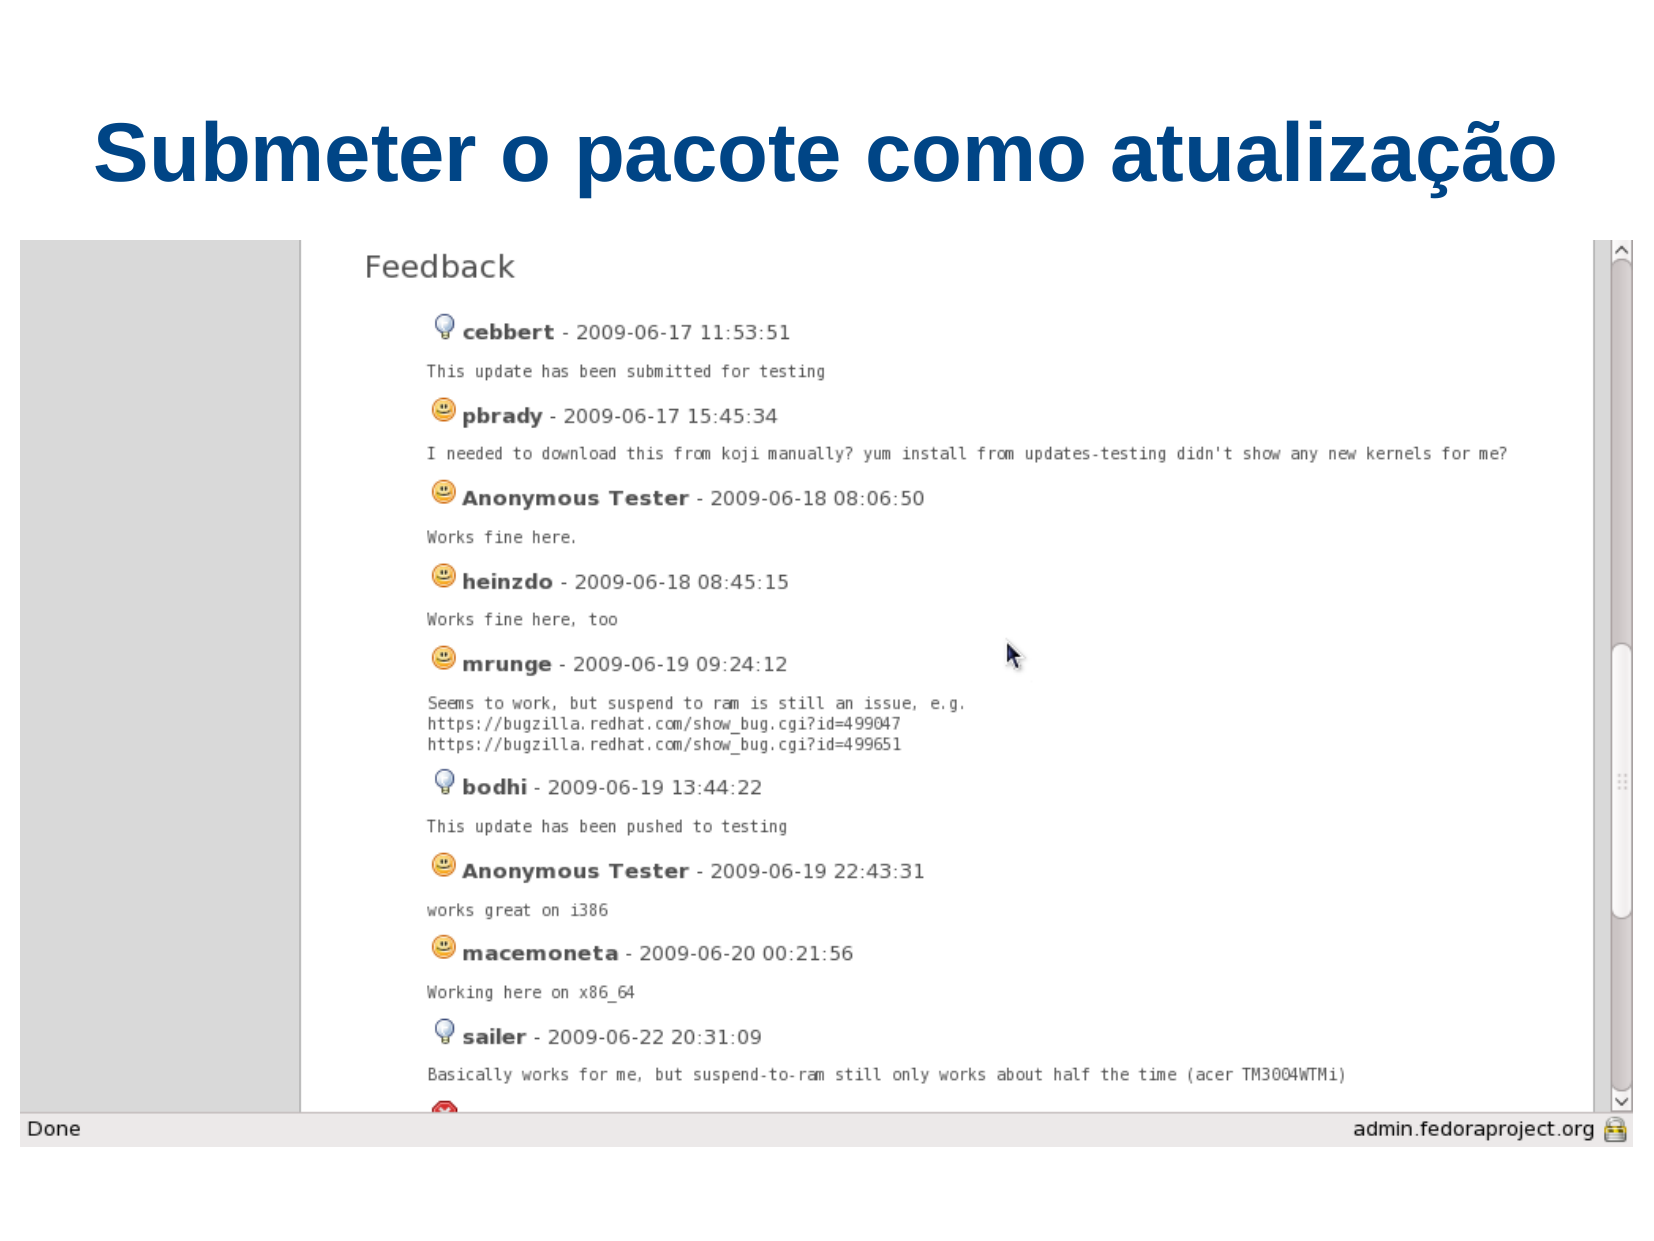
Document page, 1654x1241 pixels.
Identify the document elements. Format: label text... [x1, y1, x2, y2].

title Submeter o pacote como atualização [82, 56, 1571, 240]
picture [20, 240, 1633, 1147]
